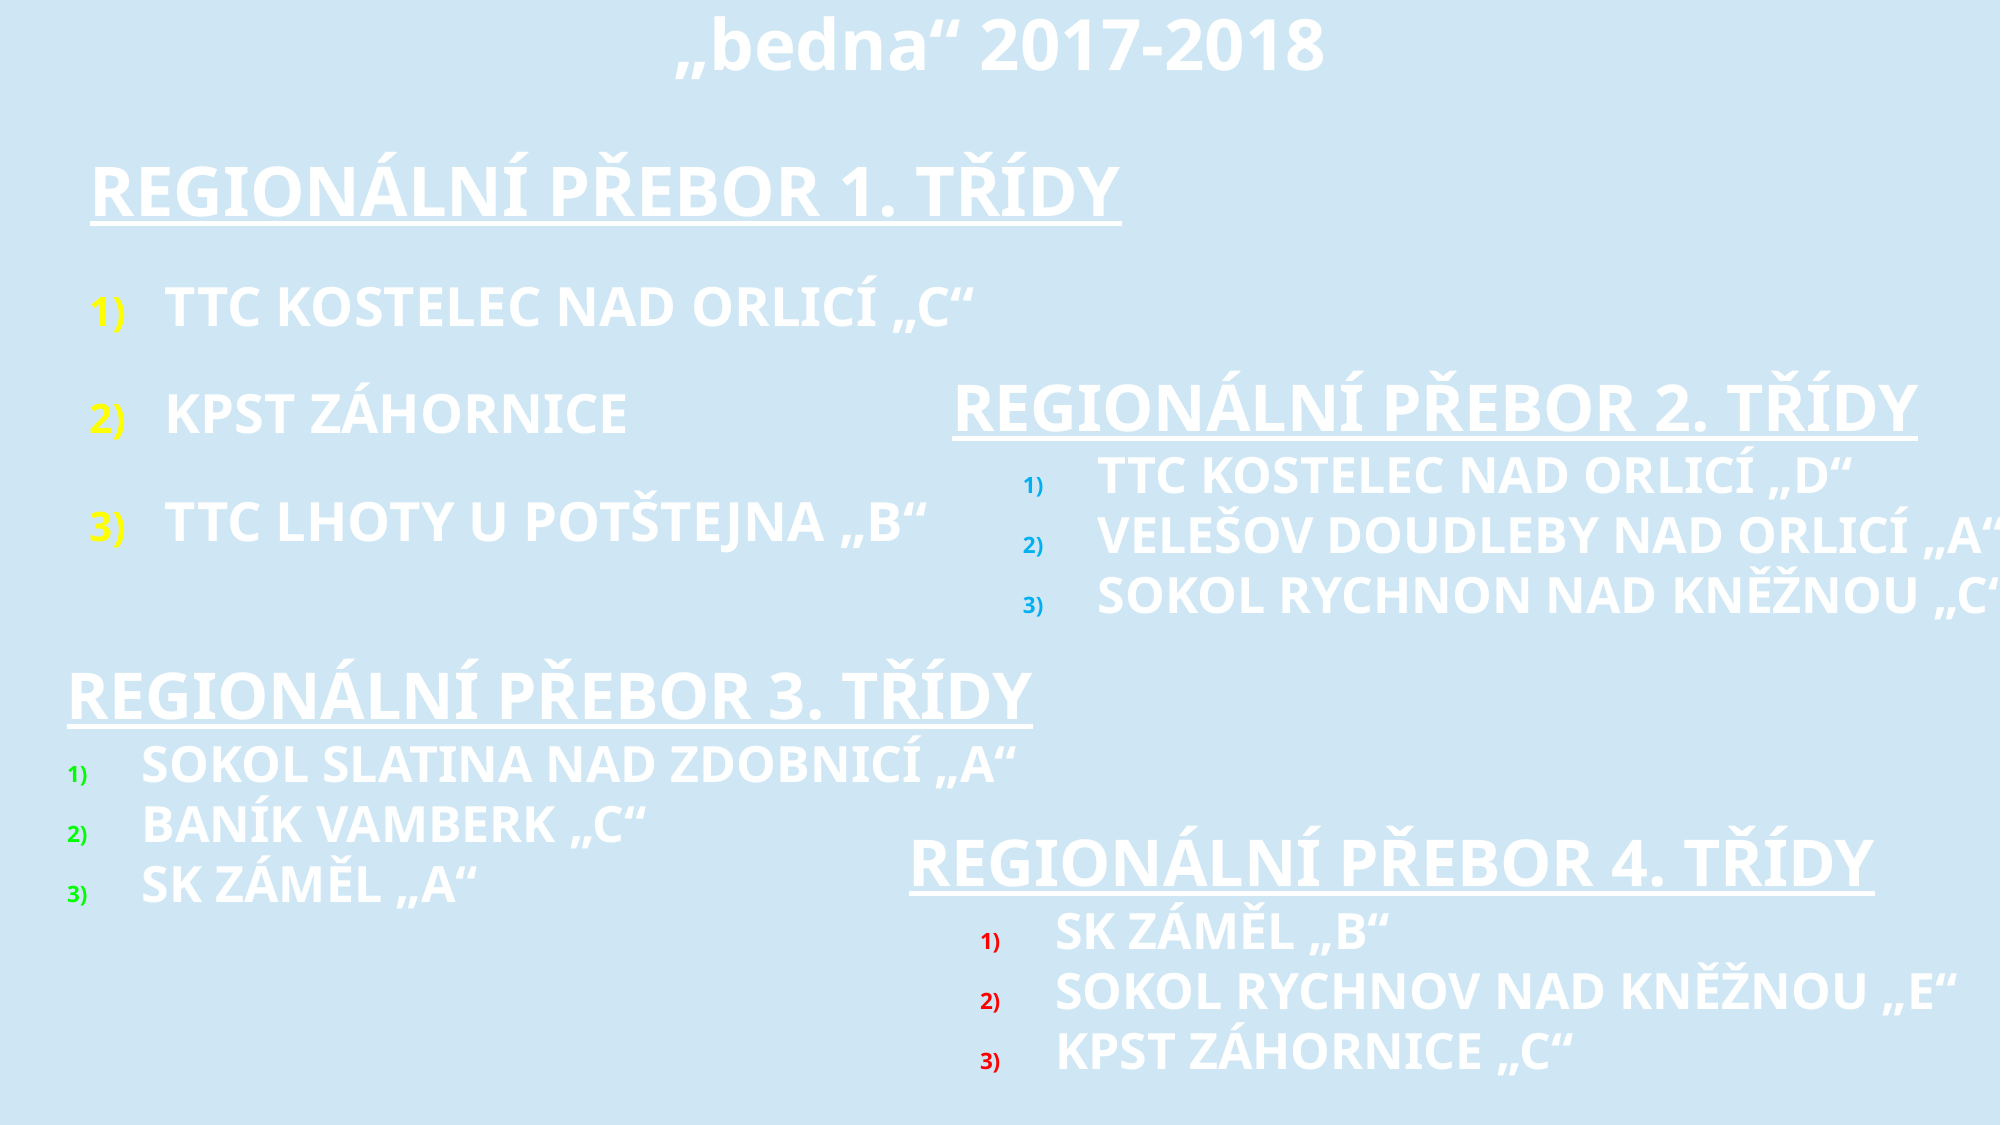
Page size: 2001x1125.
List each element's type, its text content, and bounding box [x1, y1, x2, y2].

text_box REGIONÁLNÍ PŘEBOR 3. TŘÍDY SOKOL SLATINA NAD ZDOBNICÍ „A“ BANÍK VAMBERK „C“ SK ZÁMĚL „A“ [0, 647, 937, 920]
list REGIONÁLNÍ PŘEBOR 1. TŘÍDY TTC KOSTELEC NAD ORLICÍ „C“ KPST ZÁHORNICE TTC LHOTY U POTŠTEJNA „B“ [0, 123, 1435, 469]
text_box REGIONÁLNÍ PŘEBOR 4. TŘÍDY SK ZÁMĚL „B“ SOKOL RYCHNOV NAD KNĚŽNOU „E“ KPST ZÁHORNICE „C“ [894, 814, 2000, 1125]
title „bedna“ 2017-2018 [150, 2, 1850, 124]
text_box REGIONÁLNÍ PŘEBOR 2. TŘÍDY TTC KOSTELEC NAD ORLICÍ „D“ VELEŠOV DOUDLEBY NAD ORLICÍ „A“ SOKOL RYCHNON NAD KNĚŽNOU „C“ [937, 359, 2000, 842]
